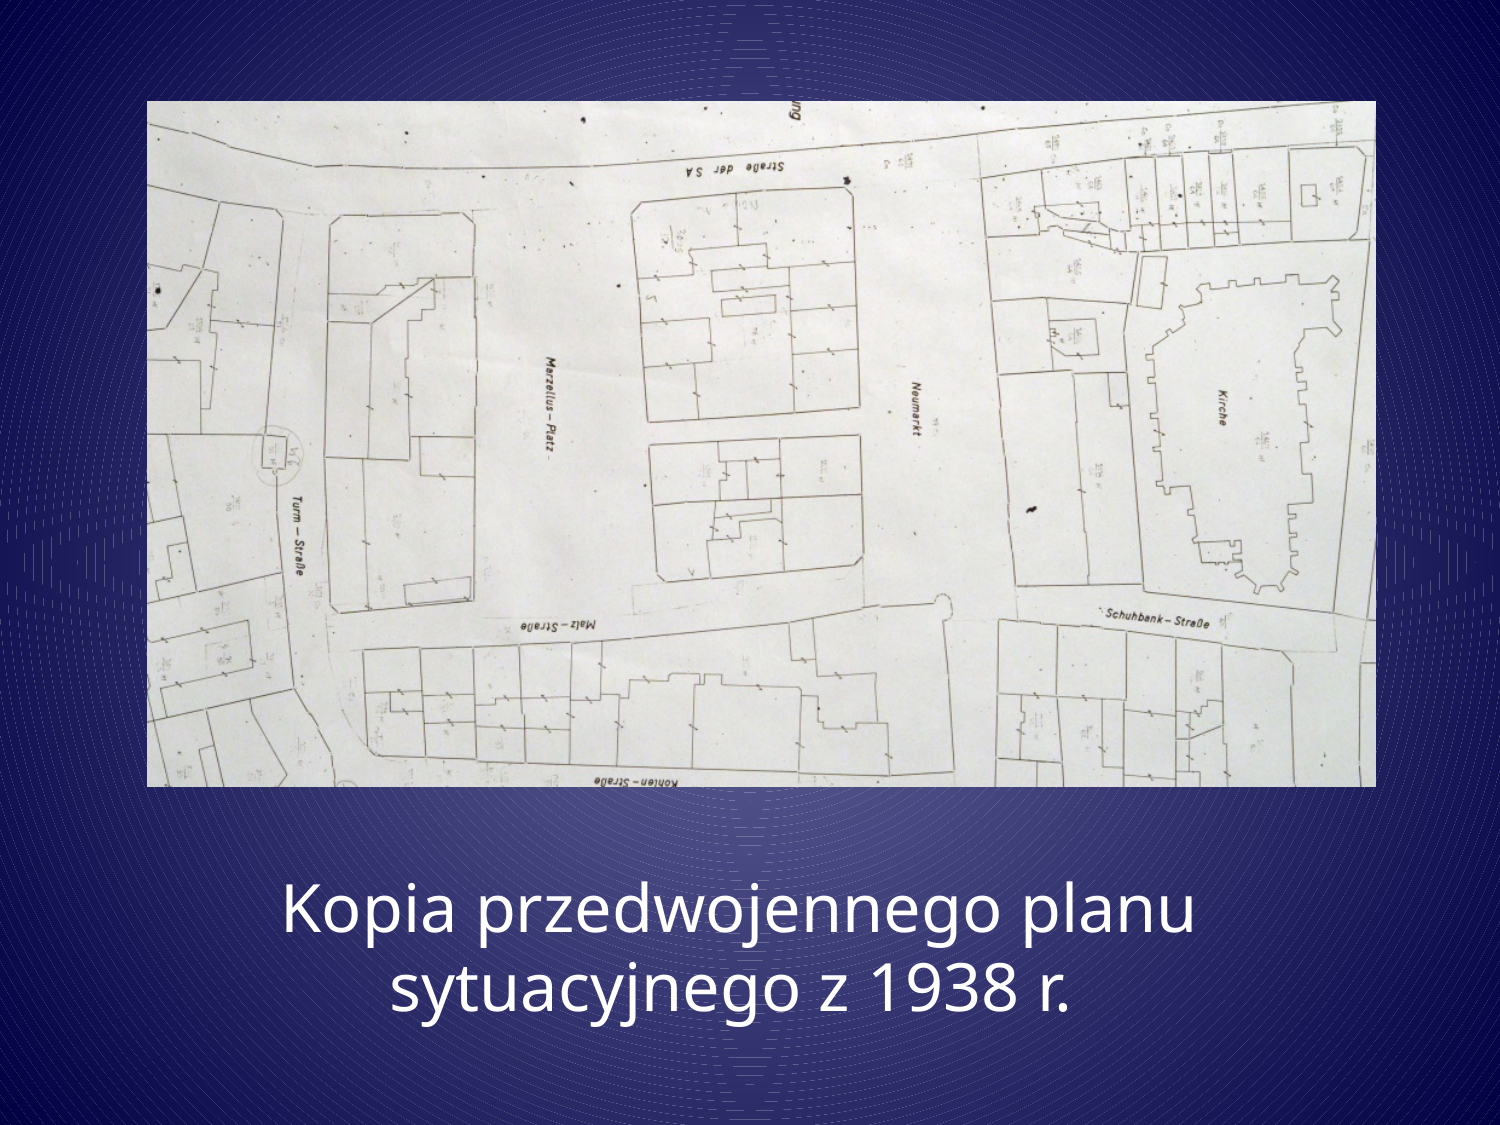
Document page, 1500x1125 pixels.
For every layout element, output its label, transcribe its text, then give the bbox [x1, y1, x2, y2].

picture [147, 101, 1376, 787]
title Kopia przedwojennego planu sytuacyjnego z 1938 r. [64, 857, 1415, 1046]
